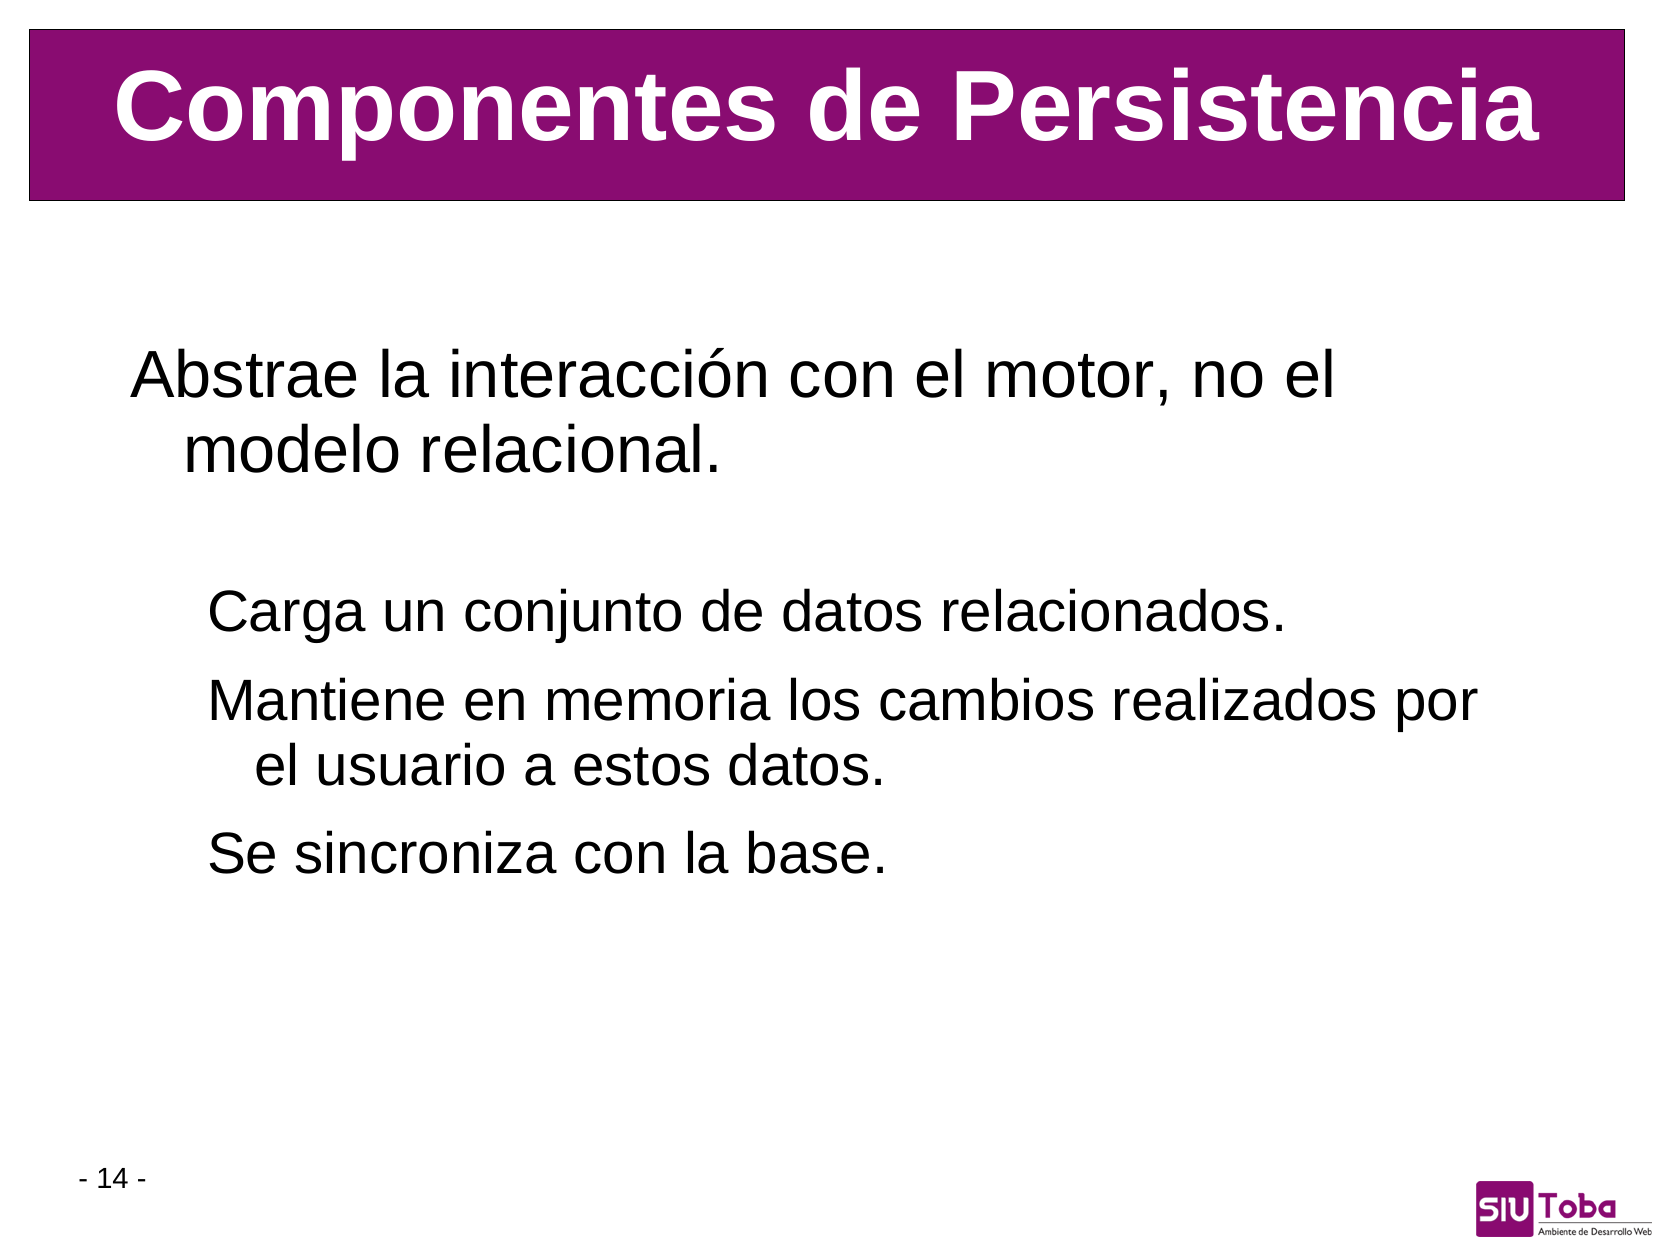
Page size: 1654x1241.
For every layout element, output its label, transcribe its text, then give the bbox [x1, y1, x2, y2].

list Abstrae la interacción con el motor, no el modelo relacional. Carga un conjunto de datos relacionados. Mantiene en memoria los cambios realizados por el usuario a estos datos. Se sincroniza con la base. [112, 337, 1538, 887]
picture [1476, 1181, 1652, 1237]
title Componentes de Persistencia [59, 47, 1595, 166]
